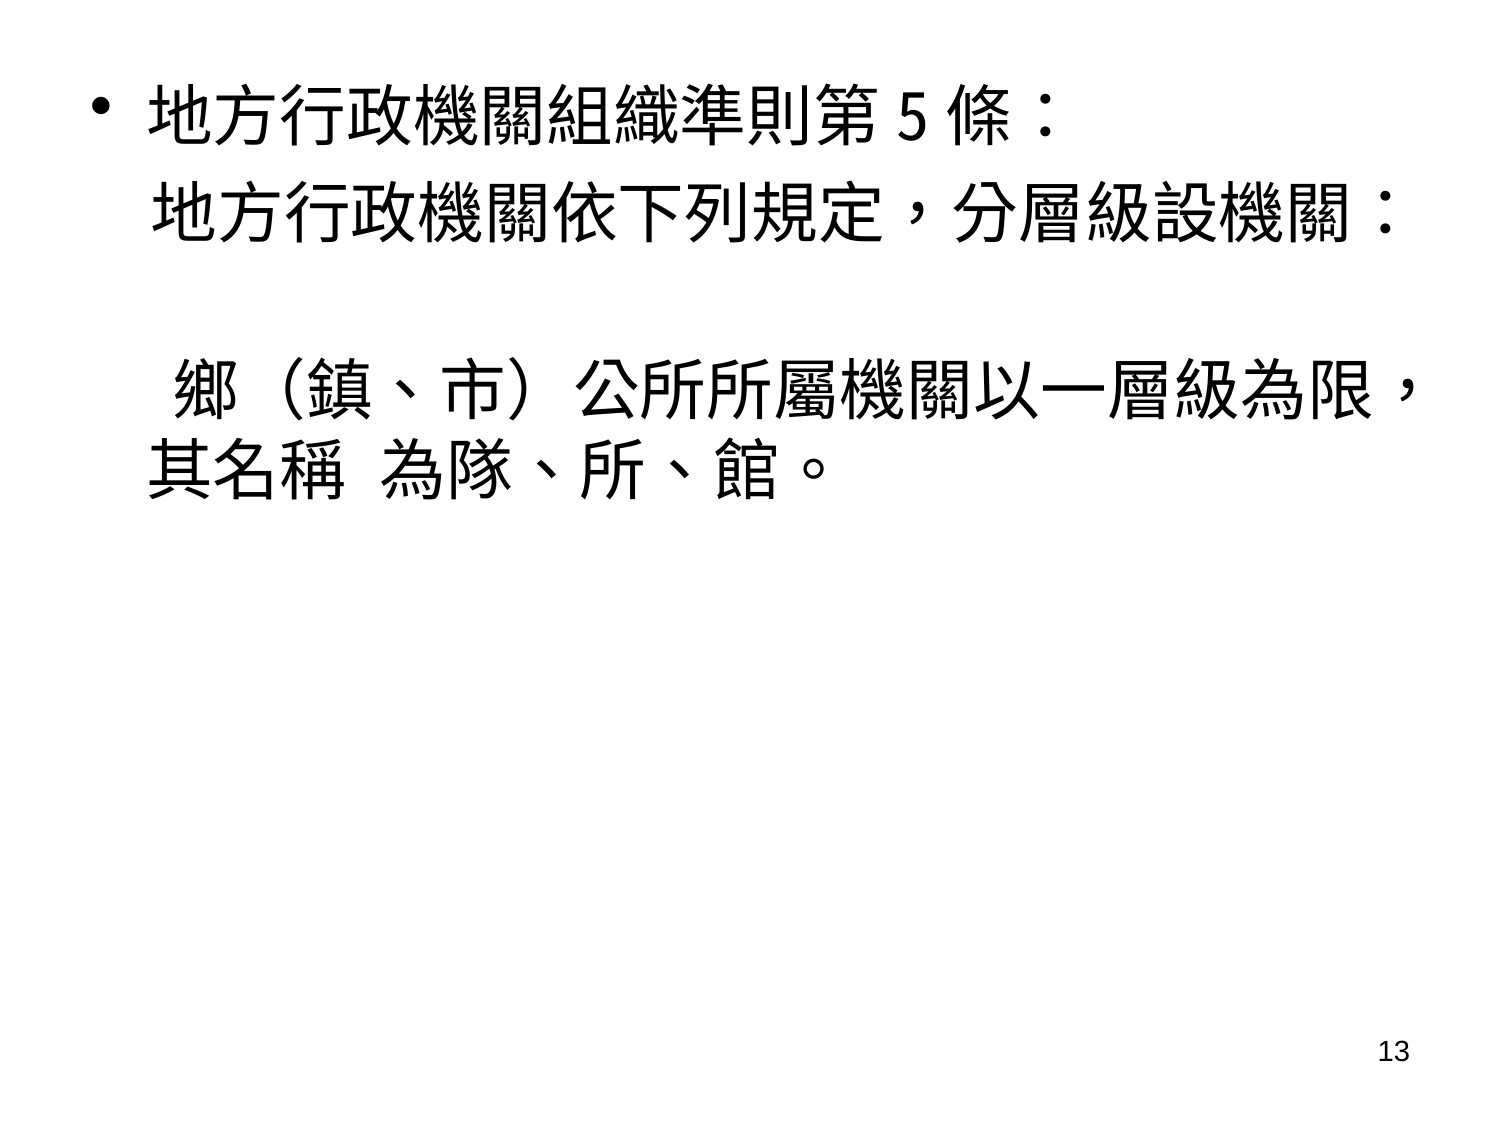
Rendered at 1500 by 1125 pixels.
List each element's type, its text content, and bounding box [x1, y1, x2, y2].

list 地方行政機關組織準則第5條： 地方行政機關依下列規定，分層級設機關： 鄉（鎮、市）公所所屬機關以一層級為限，其名稱 為隊、所、館。 [75, 66, 1426, 1005]
